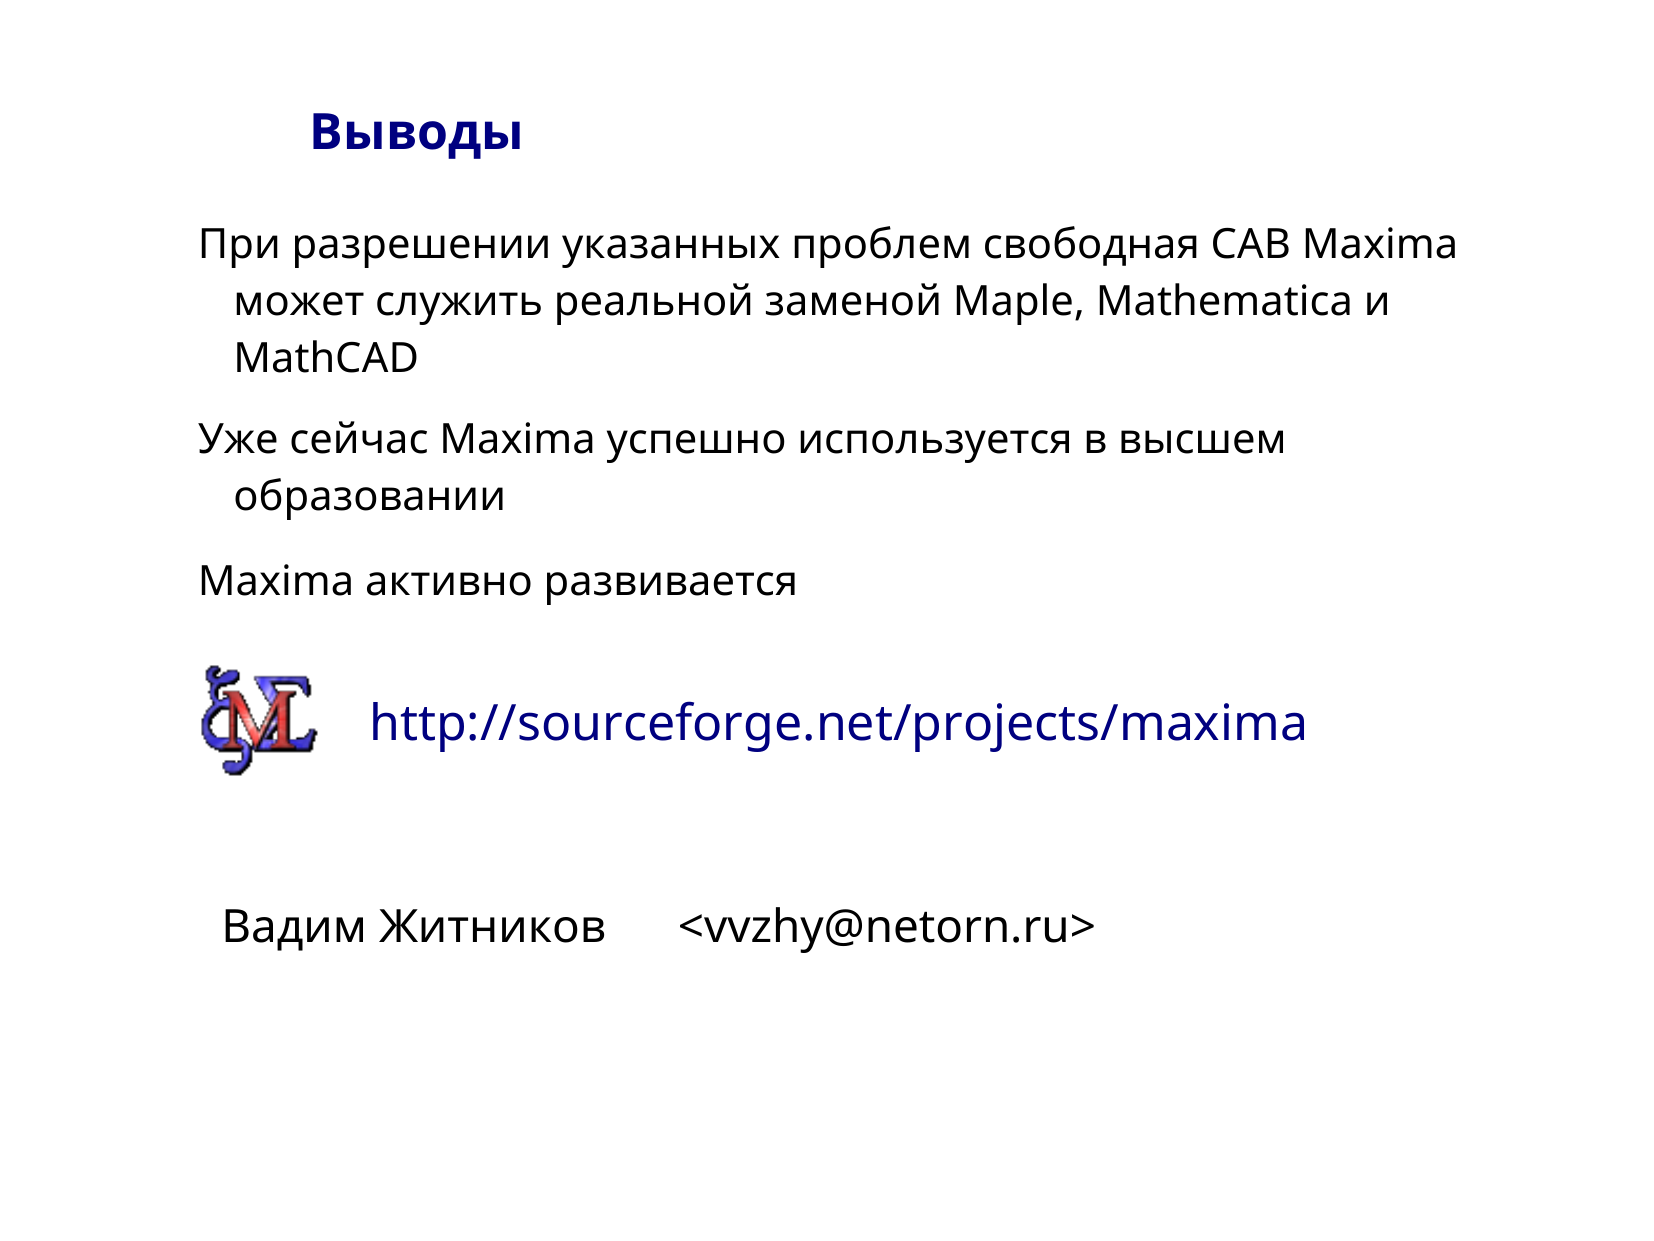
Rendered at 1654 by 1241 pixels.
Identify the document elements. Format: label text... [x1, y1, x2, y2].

text_box http://sourceforge.net/projects/maxima [354, 679, 1506, 755]
picture [196, 660, 322, 780]
text_box Вадим Житников <vvzhy@netorn.ru> [206, 885, 1536, 1034]
text_box При разрешении указанных проблем свободная САВ Maxima может служить реальной заменой Maple, Mathematica и MathCAD Уже сейчас Maxima успешно используется в высшем образовании Maxima активно развивается [147, 206, 1506, 644]
text_box Выводы [295, 88, 1123, 210]
